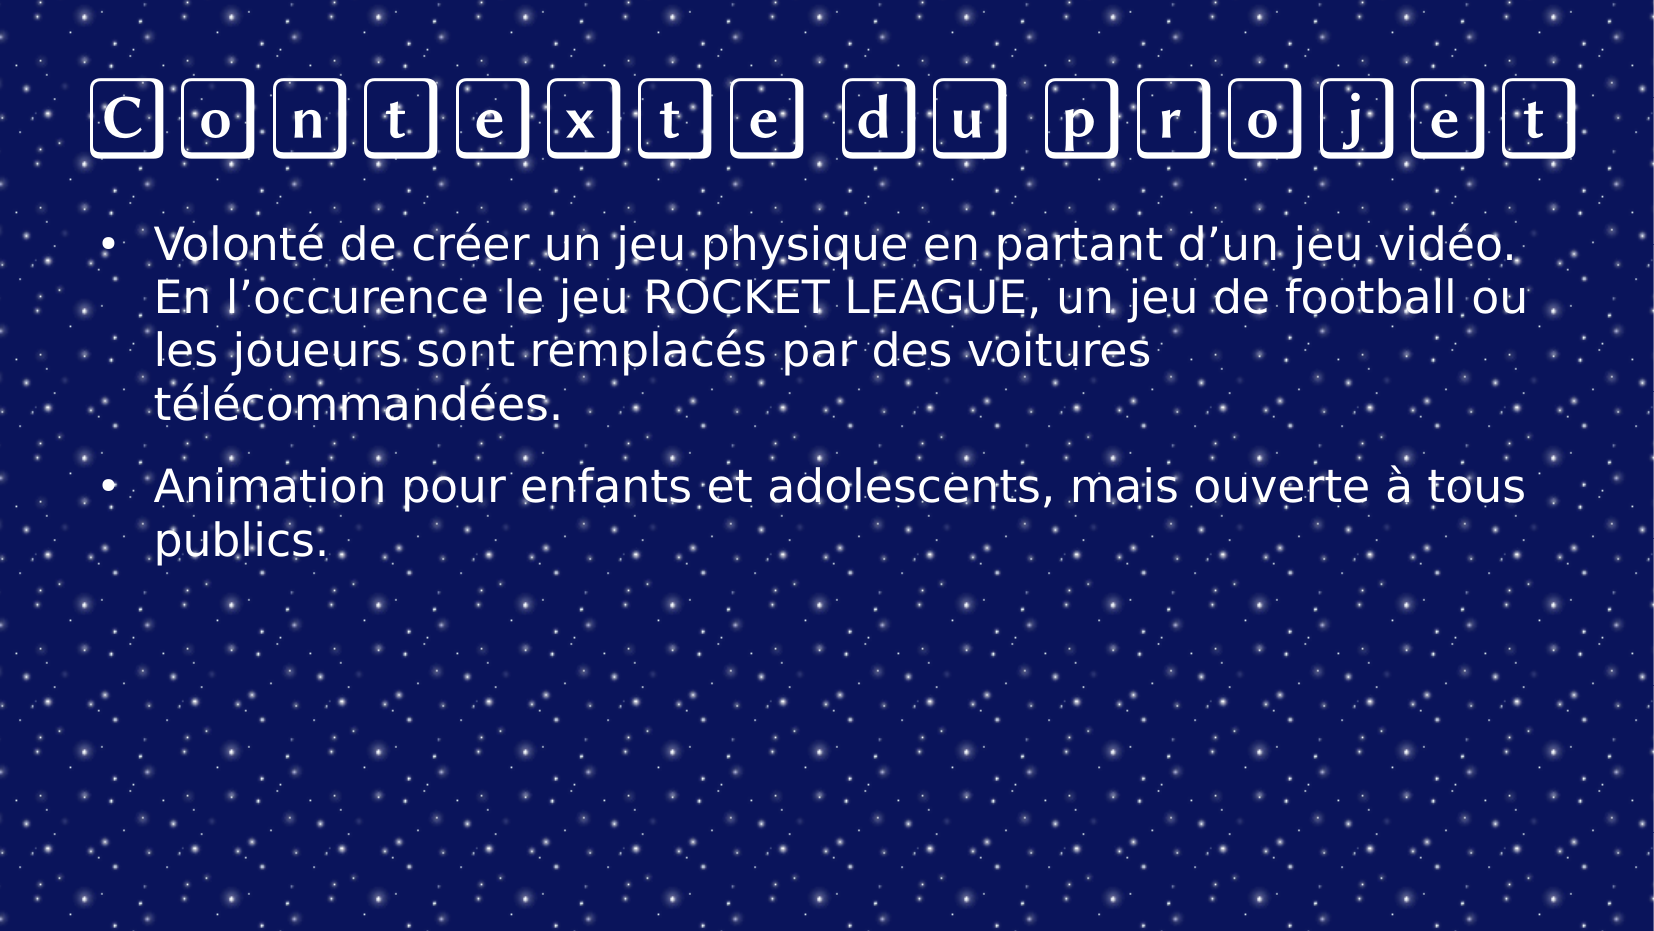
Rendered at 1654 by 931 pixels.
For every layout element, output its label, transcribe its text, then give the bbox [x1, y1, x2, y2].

title Contexte du projet [23, 10, 1642, 220]
picture [0, 0, 1654, 931]
list Volonté de créer un jeu physique en partant d’un jeu vidéo. En l’occurence le jeu ROCKET LEAGUE, un jeu de football ou les joueurs sont remplacés par des voitures télécommandées. Animation pour enfants et adolescents, mais ouverte à tous publics. [82, 217, 1571, 758]
